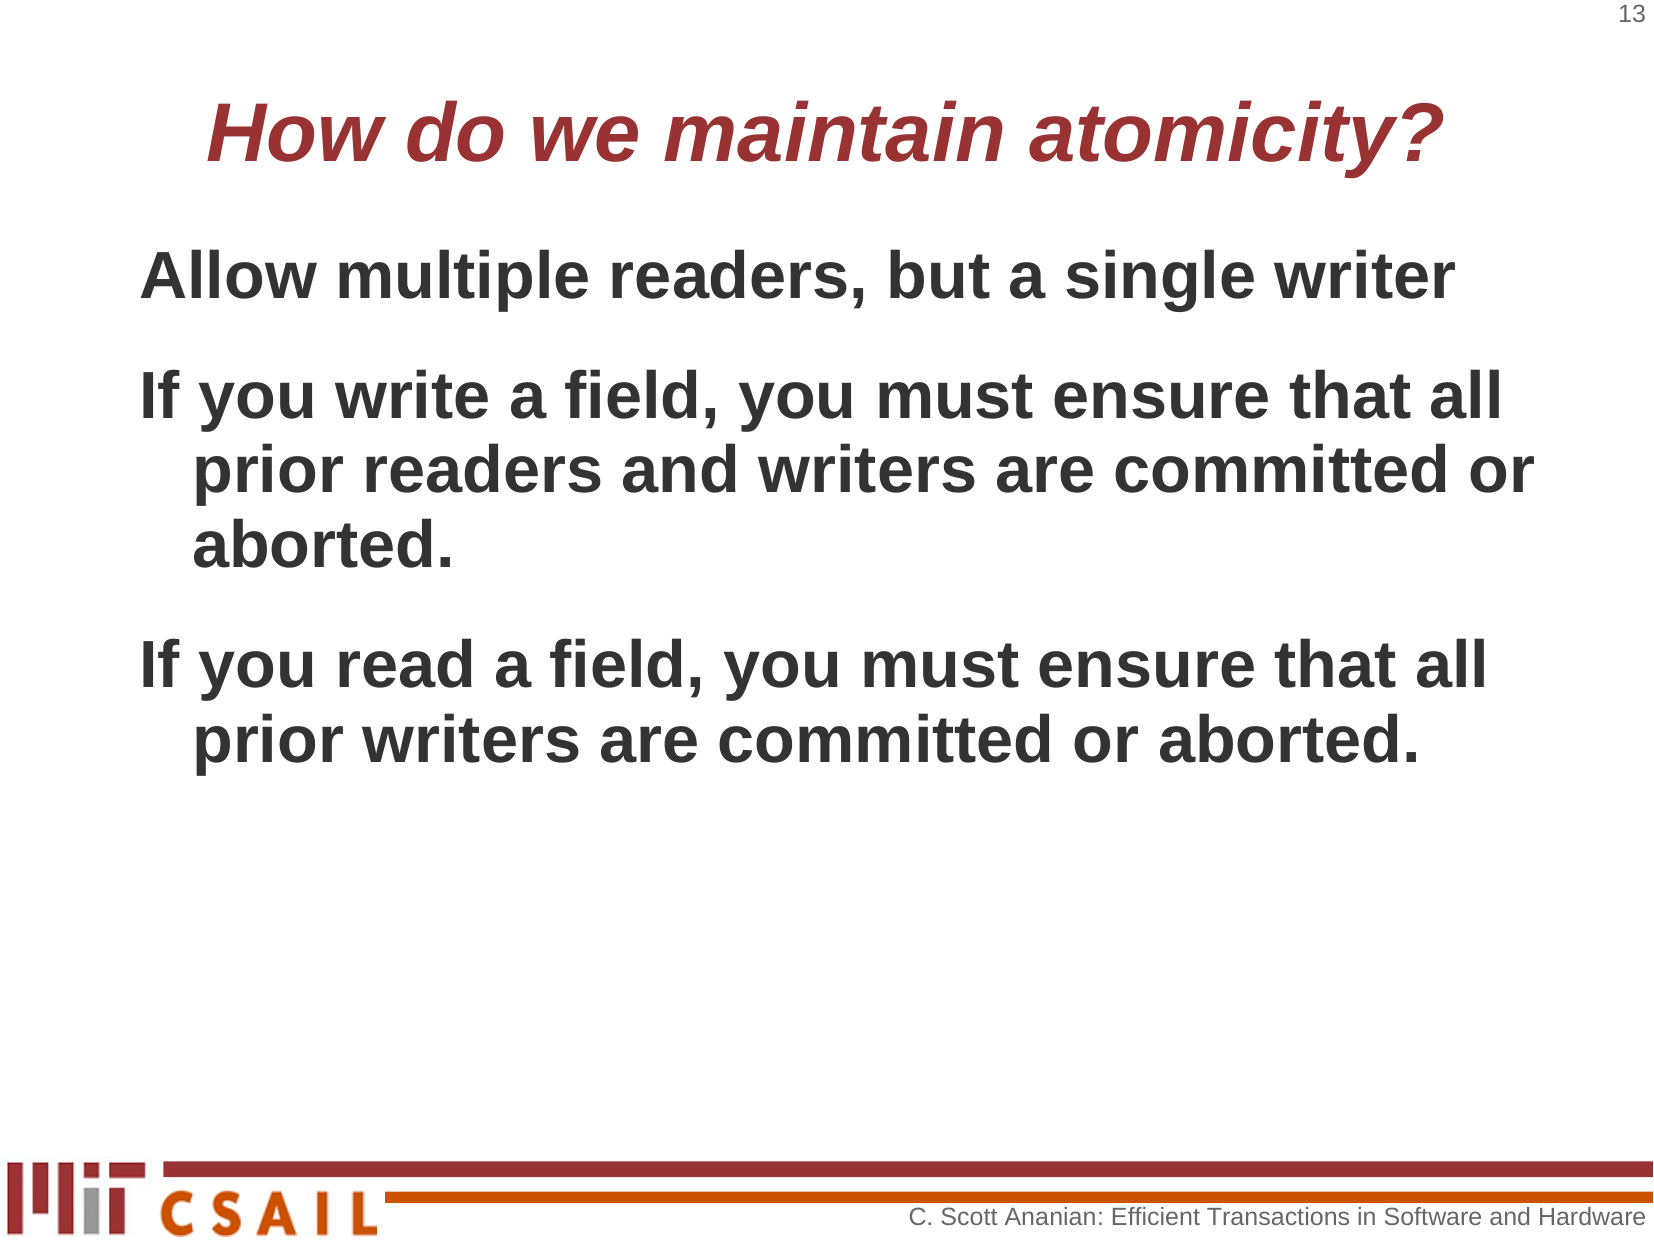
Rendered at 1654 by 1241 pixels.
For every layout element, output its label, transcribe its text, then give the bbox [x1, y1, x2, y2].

title How do we maintain atomicity? [52, 28, 1601, 237]
picture [0, 1155, 377, 1237]
list Allow multiple readers, but a single writer If you write a field, you must ensure that all prior readers and writers are committed or aborted. If you read a field, you must ensure that all prior writers are committed or aborted. [121, 237, 1561, 1133]
